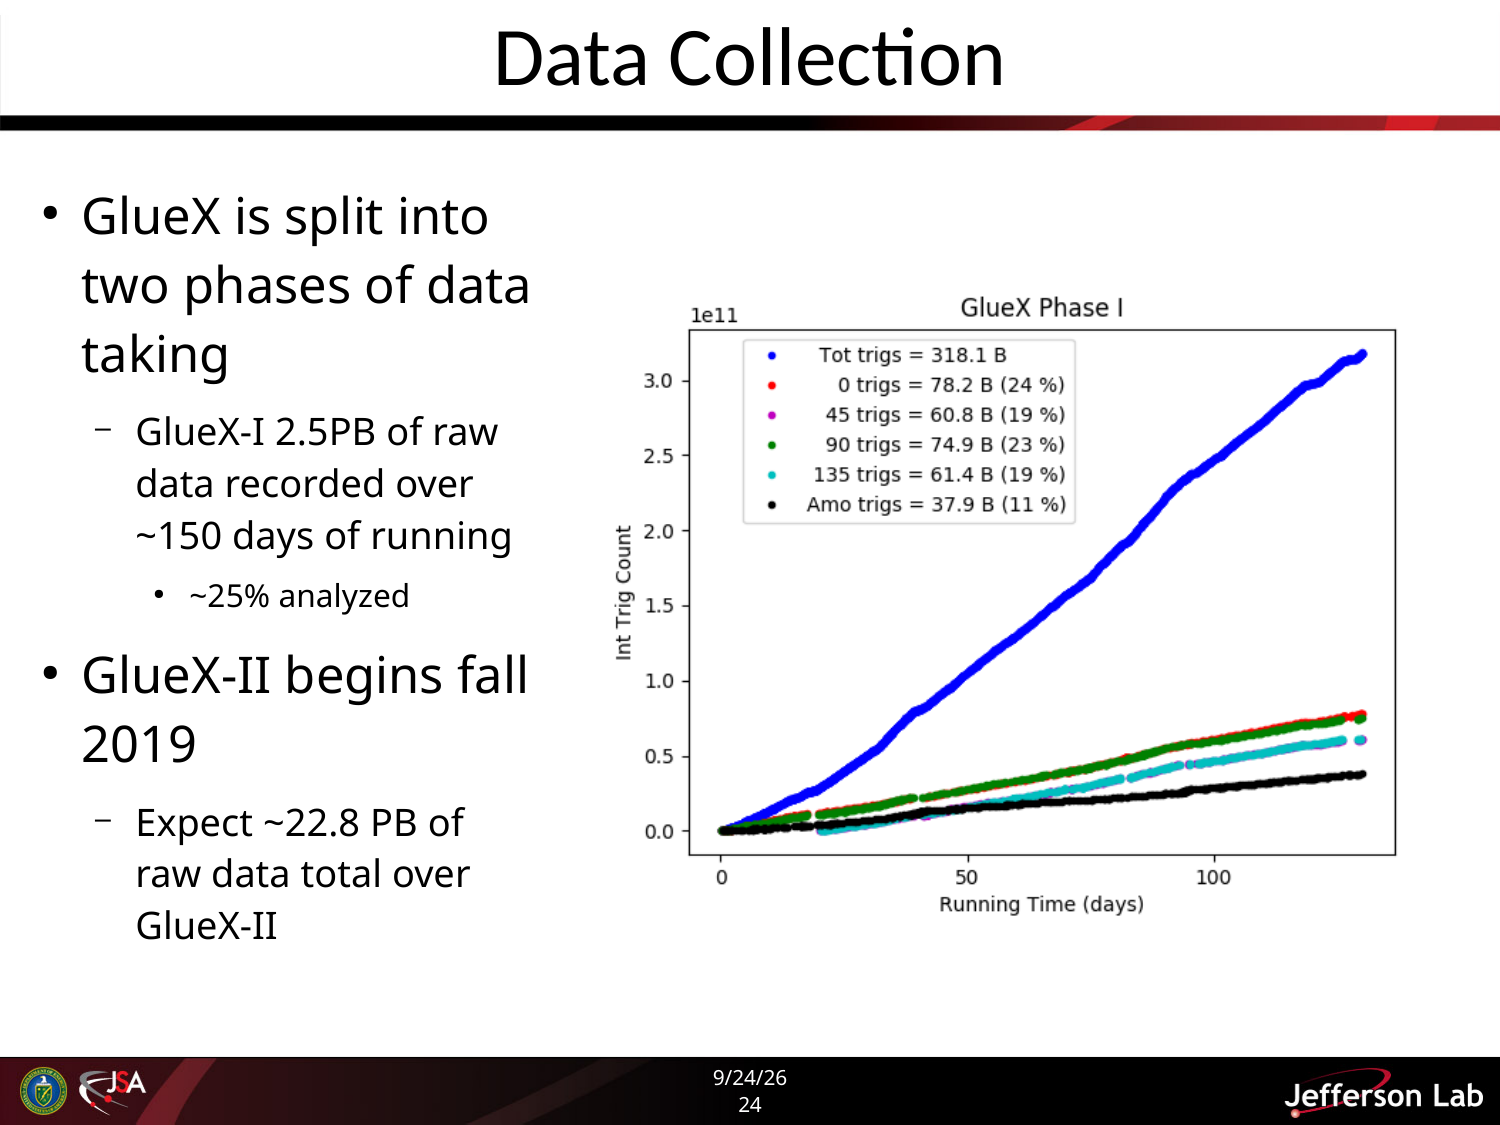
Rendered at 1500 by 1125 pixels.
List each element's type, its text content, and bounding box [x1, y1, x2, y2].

picture [0, 0, 1500, 1125]
list GlueX is split into two phases of data taking GlueX-I 2.5PB of raw data recorded over ~150 days of running ~25% analyzed GlueX-II begins fall 2019 Expect ~22.8 PB of raw data total over GlueX-II [27, 179, 538, 961]
text_box 4/11/19 [575, 1048, 925, 1109]
title Data Collection [75, 23, 1425, 107]
